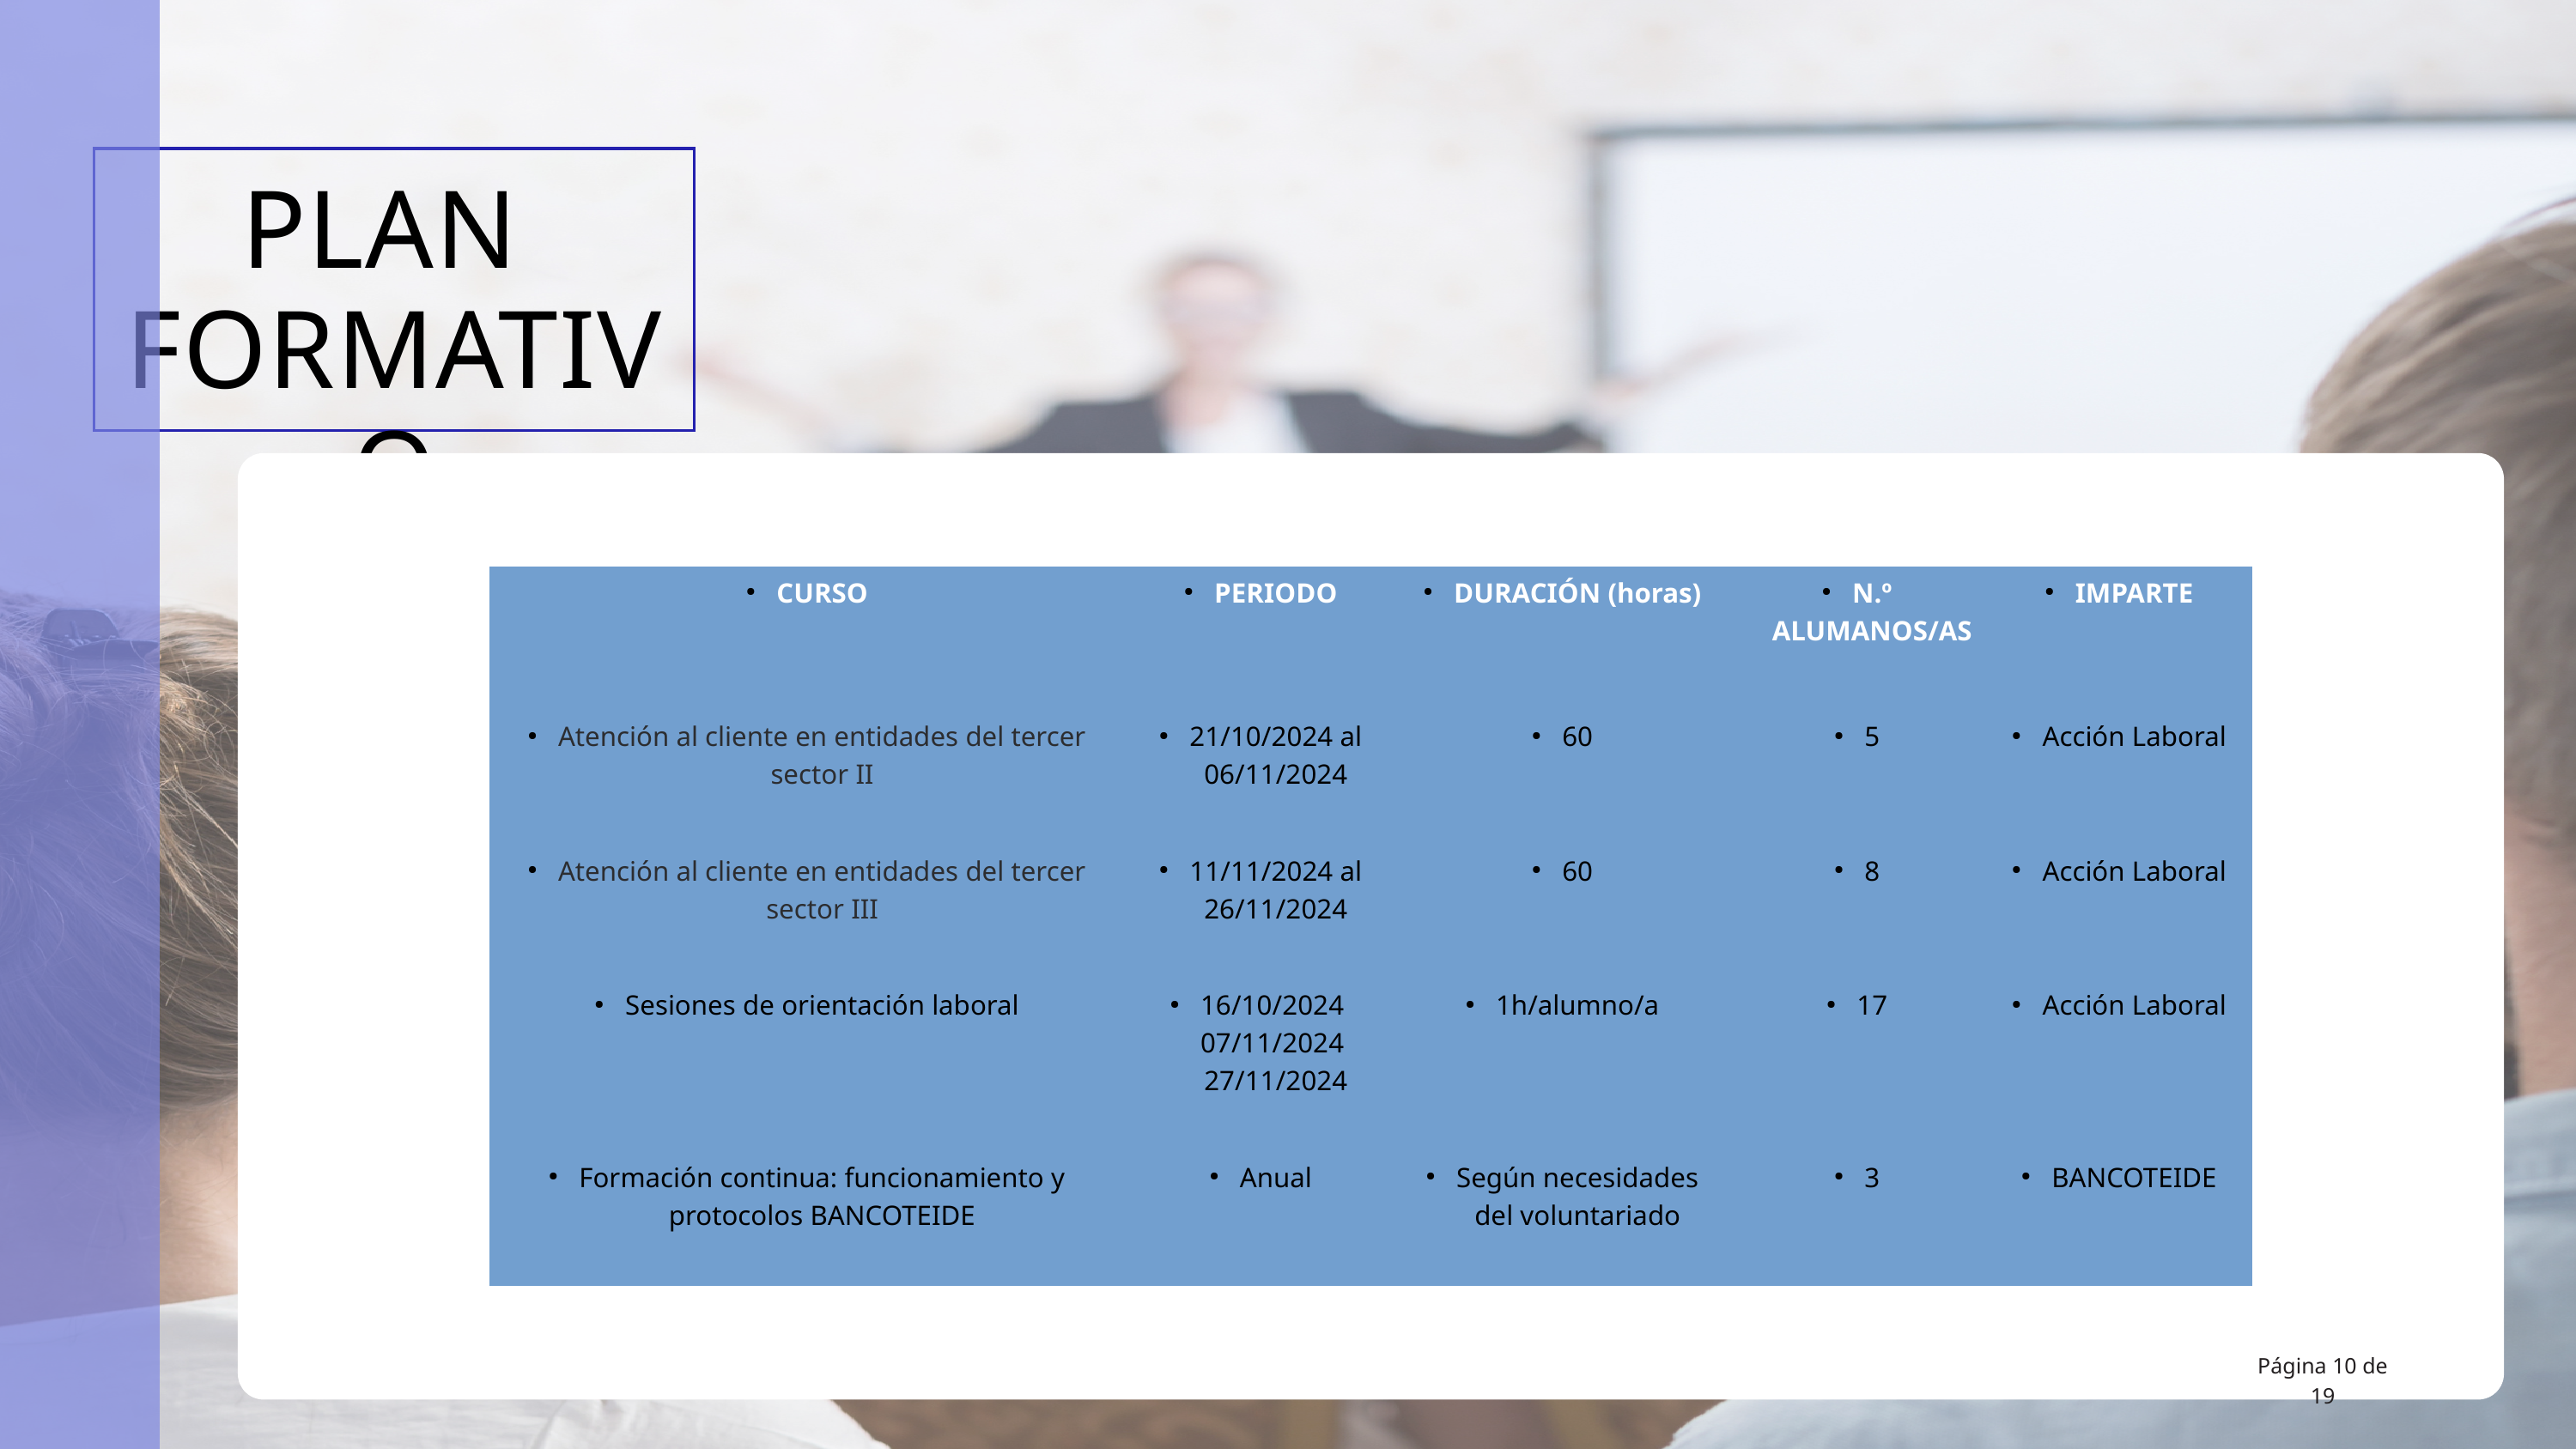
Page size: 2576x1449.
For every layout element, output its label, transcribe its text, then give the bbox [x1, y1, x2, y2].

table_cell Acción Laboral [1986, 845, 2252, 979]
table_cell Acción Laboral [1986, 711, 2252, 845]
text_box [0, 0, 2576, 1449]
text_box PLAN FORMATIVO [160, 169, 695, 431]
text_box Página 10 de 19 [2245, 1348, 2400, 1378]
table_cell Anual [1125, 1151, 1397, 1286]
table_cell Atención al cliente en entidades del tercer sector III [489, 845, 1125, 979]
table_cell 60 [1397, 845, 1728, 979]
table_cell 16/10/2024 07/11/2024 27/11/2024 [1125, 979, 1397, 1151]
table_header N.º ALUMANOS/AS [1728, 567, 1986, 711]
table_cell Atención al cliente en entidades del tercer sector II [489, 711, 1125, 845]
table_cell Sesiones de orientación laboral [489, 979, 1125, 1151]
table_cell 17 [1728, 979, 1986, 1151]
table_cell Formación continua: funcionamiento y protocolos BANCOTEIDE [489, 1151, 1125, 1286]
table_cell 11/11/2024 al 26/11/2024 [1125, 845, 1397, 979]
table_cell 3 [1728, 1151, 1986, 1286]
table_cell BANCOTEIDE [1986, 1151, 2252, 1286]
table_cell Acción Laboral [1986, 979, 2252, 1151]
table_header PERIODO [1125, 567, 1397, 711]
table_cell 8 [1728, 845, 1986, 979]
table_cell 5 [1728, 711, 1986, 845]
table_header IMPARTE [1986, 567, 2252, 711]
table_cell Según necesidades del voluntariado [1397, 1151, 1728, 1286]
table_cell 1h/alumno/a [1397, 979, 1728, 1151]
table_cell 21/10/2024 al 06/11/2024 [1125, 711, 1397, 845]
table_cell 60 [1397, 711, 1728, 845]
table_header DURACIÓN (horas) [1397, 567, 1728, 711]
table_header CURSO [489, 567, 1125, 711]
